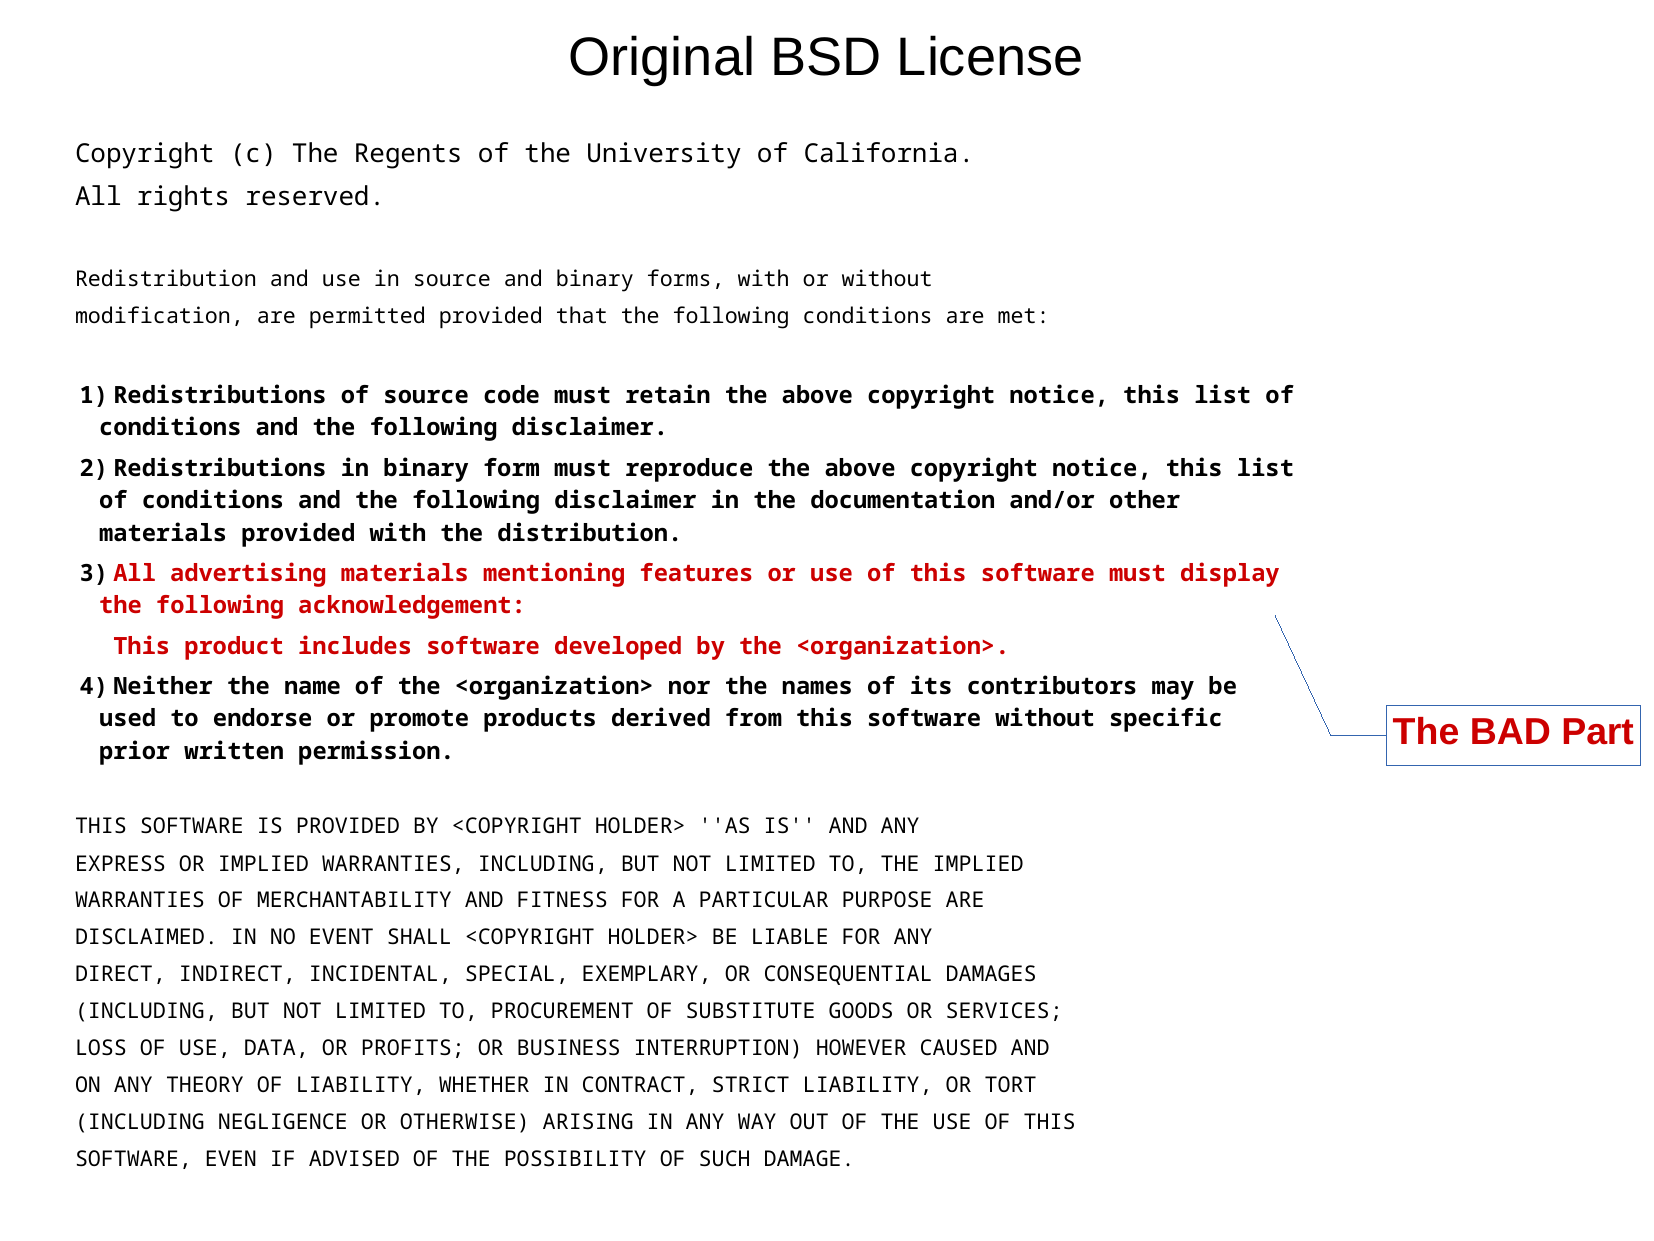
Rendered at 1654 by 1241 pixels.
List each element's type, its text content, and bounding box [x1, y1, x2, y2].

text_box The BAD Part [1386, 705, 1641, 766]
title Original BSD License [82, 8, 1571, 106]
list Copyright (c) The Regents of the University of California. All rights reserved. Redistribution and use in source and binary forms, with or without modification, are permitted provided that the following conditions are met: Redistributions of source code must retain the above copyright notice, this list of conditions and the following disclaimer. Redistributions in binary form must reproduce the above copyright notice, this list of conditions and the following disclaimer in the documentation and/or other materials provided with the distribution. All advertising materials mentioning features or use of this software must display the following acknowledgement: This product includes software developed by the <organization>. Neither the name of the <organization> nor the names of its contributors may be used to endorse or promote products derived from this software without specific prior written permission. THIS SOFTWARE IS PROVIDED BY <COPYRIGHT HOLDER> ''AS IS'' AND ANY EXPRESS OR IMPLIED WARRANTIES, INCLUDING, BUT NOT LIMITED TO, THE IMPLIED WARRANTIES OF MERCHANTABILITY AND FITNESS FOR A PARTICULAR PURPOSE ARE DISCLAIMED. IN NO EVENT SHALL <COPYRIGHT HOLDER> BE LIABLE FOR ANY DIRECT, INDIRECT, INCIDENTAL, SPECIAL, EXEMPLARY, OR CONSEQUENTIAL DAMAGES (INCLUDING, BUT NOT LIMITED TO, PROCUREMENT OF SUBSTITUTE GOODS OR SERVICES; LOSS OF USE, DATA, OR PROFITS; OR BUSINESS INTERRUPTION) HOWEVER CAUSED AND ON ANY THEORY OF LIABILITY, WHETHER IN CONTRACT, STRICT LIABILITY, OR TORT (INCLUDING NEGLIGENCE OR OTHERWISE) ARISING IN ANY WAY OUT OF THE USE OF THIS SOFTWARE, EVEN IF ADVISED OF THE POSSIBILITY OF SUCH DAMAGE. [75, 135, 1306, 1201]
